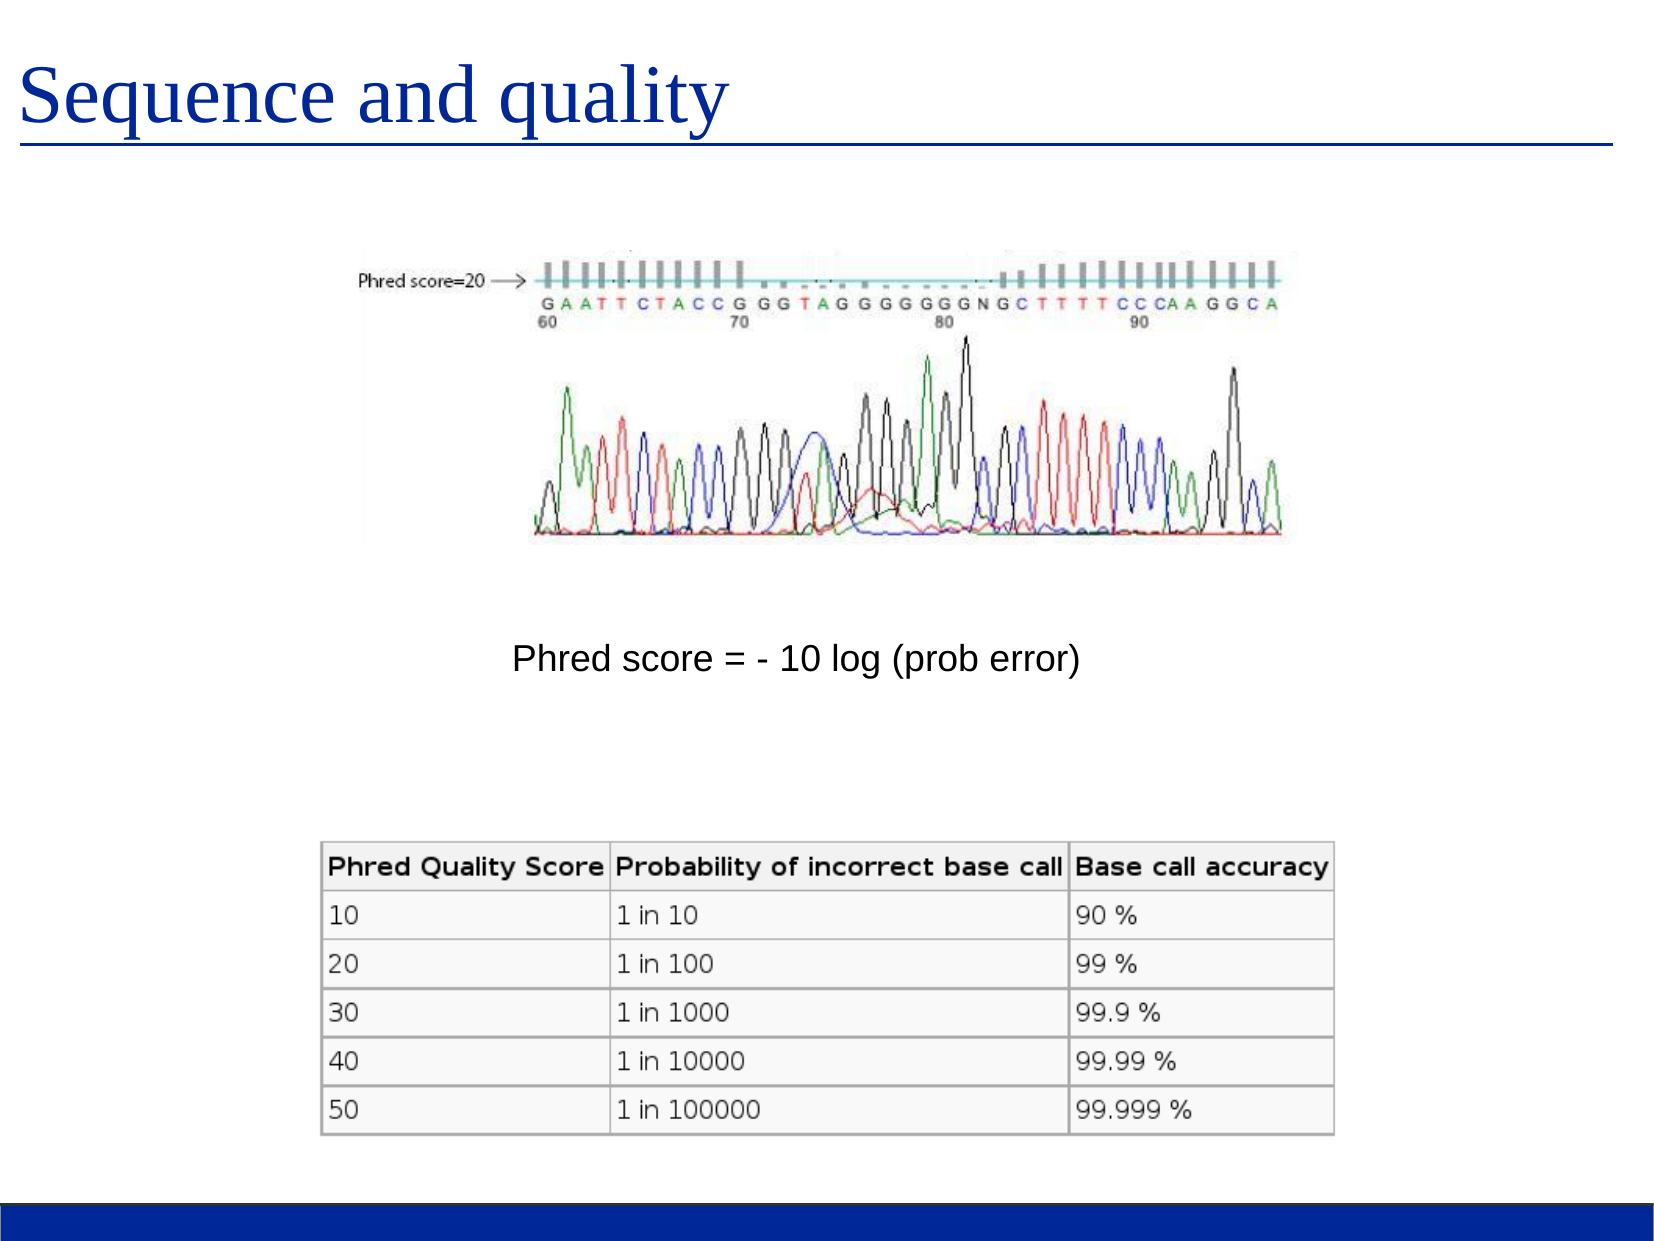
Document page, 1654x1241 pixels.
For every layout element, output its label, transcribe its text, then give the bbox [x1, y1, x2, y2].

picture [355, 250, 1299, 545]
list Phred score = - 10 log (prob error) [511, 637, 1142, 685]
title Sequence and quality [17, 0, 1589, 198]
picture [311, 832, 1343, 1141]
